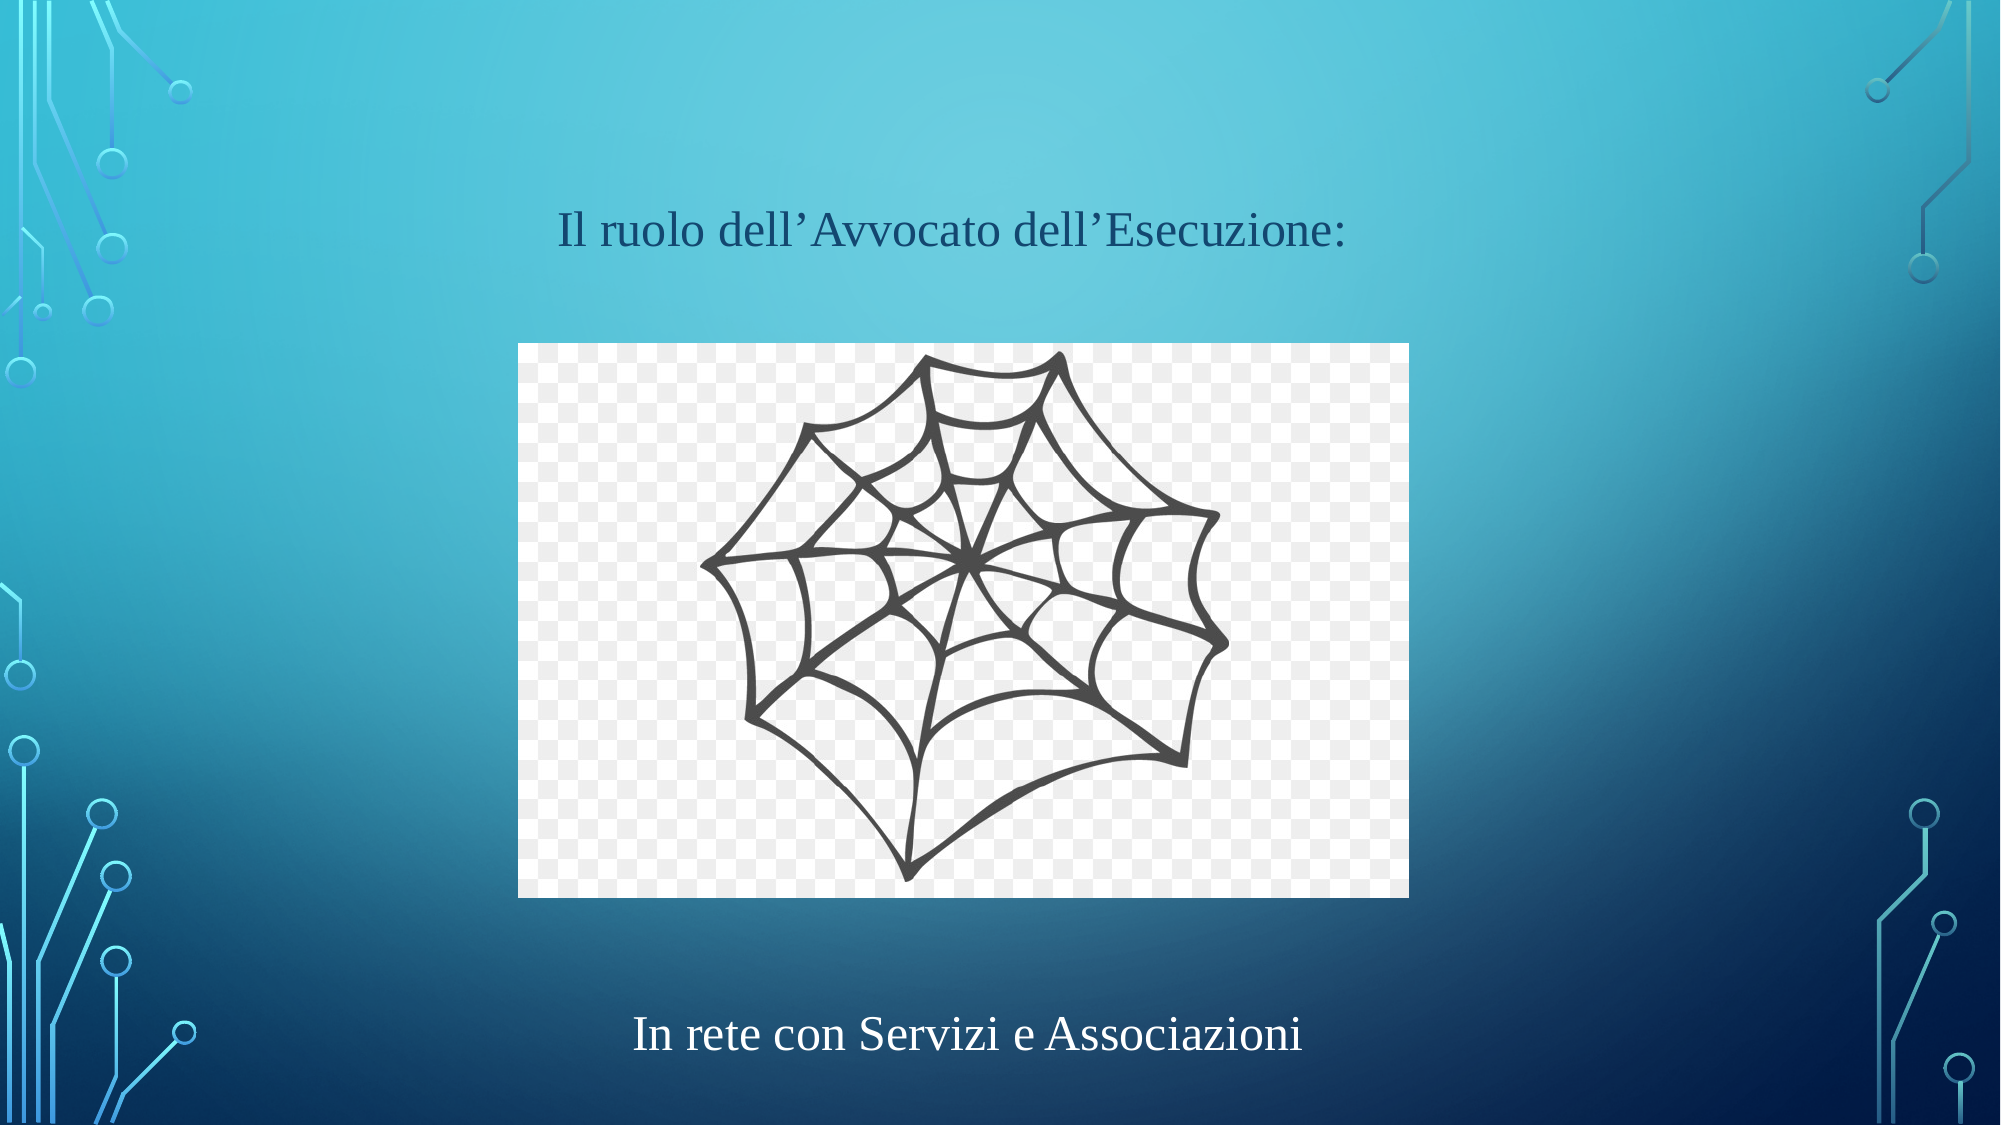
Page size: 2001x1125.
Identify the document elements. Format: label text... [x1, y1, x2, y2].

text_box Il ruolo dell’Avvocato dell’Esecuzione: [454, 188, 1887, 265]
picture [518, 343, 1409, 898]
text_box In rete con Servizi e Associazioni [454, 993, 1485, 1069]
